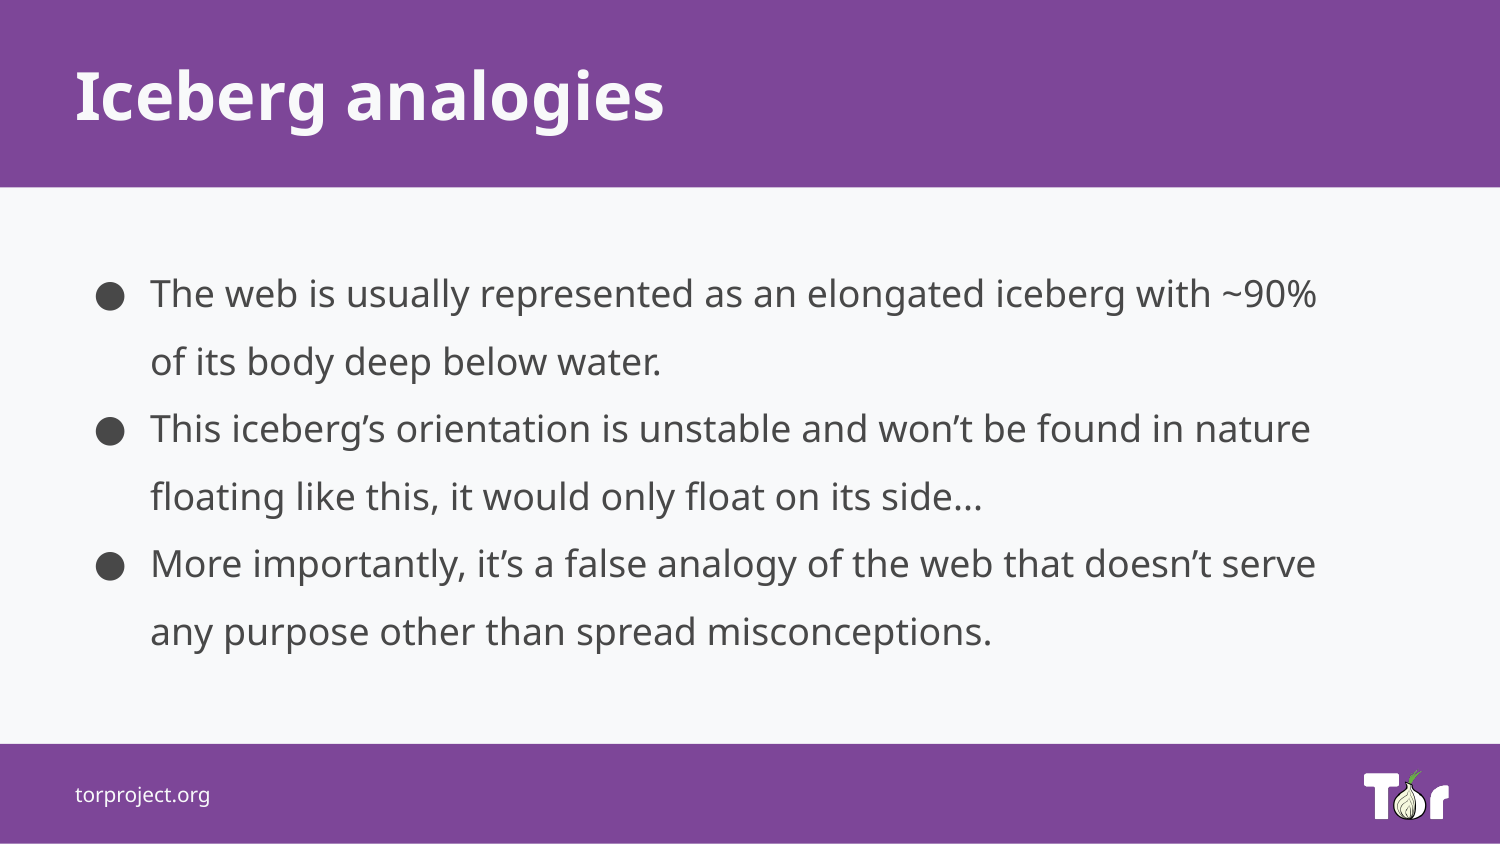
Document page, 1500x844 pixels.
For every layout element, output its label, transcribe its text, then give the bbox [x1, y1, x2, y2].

title Iceberg analogies [75, 46, 1436, 141]
picture [1364, 768, 1449, 820]
list The web is usually represented as an elongated iceberg with ~90% of its body deep below water. This iceberg’s orientation is unstable and won’t be found in nature floating like this, it would only float on its side... More importantly, it’s a false analogy of the web that doesn’t serve any purpose other than spread misconceptions. [75, 187, 1348, 713]
